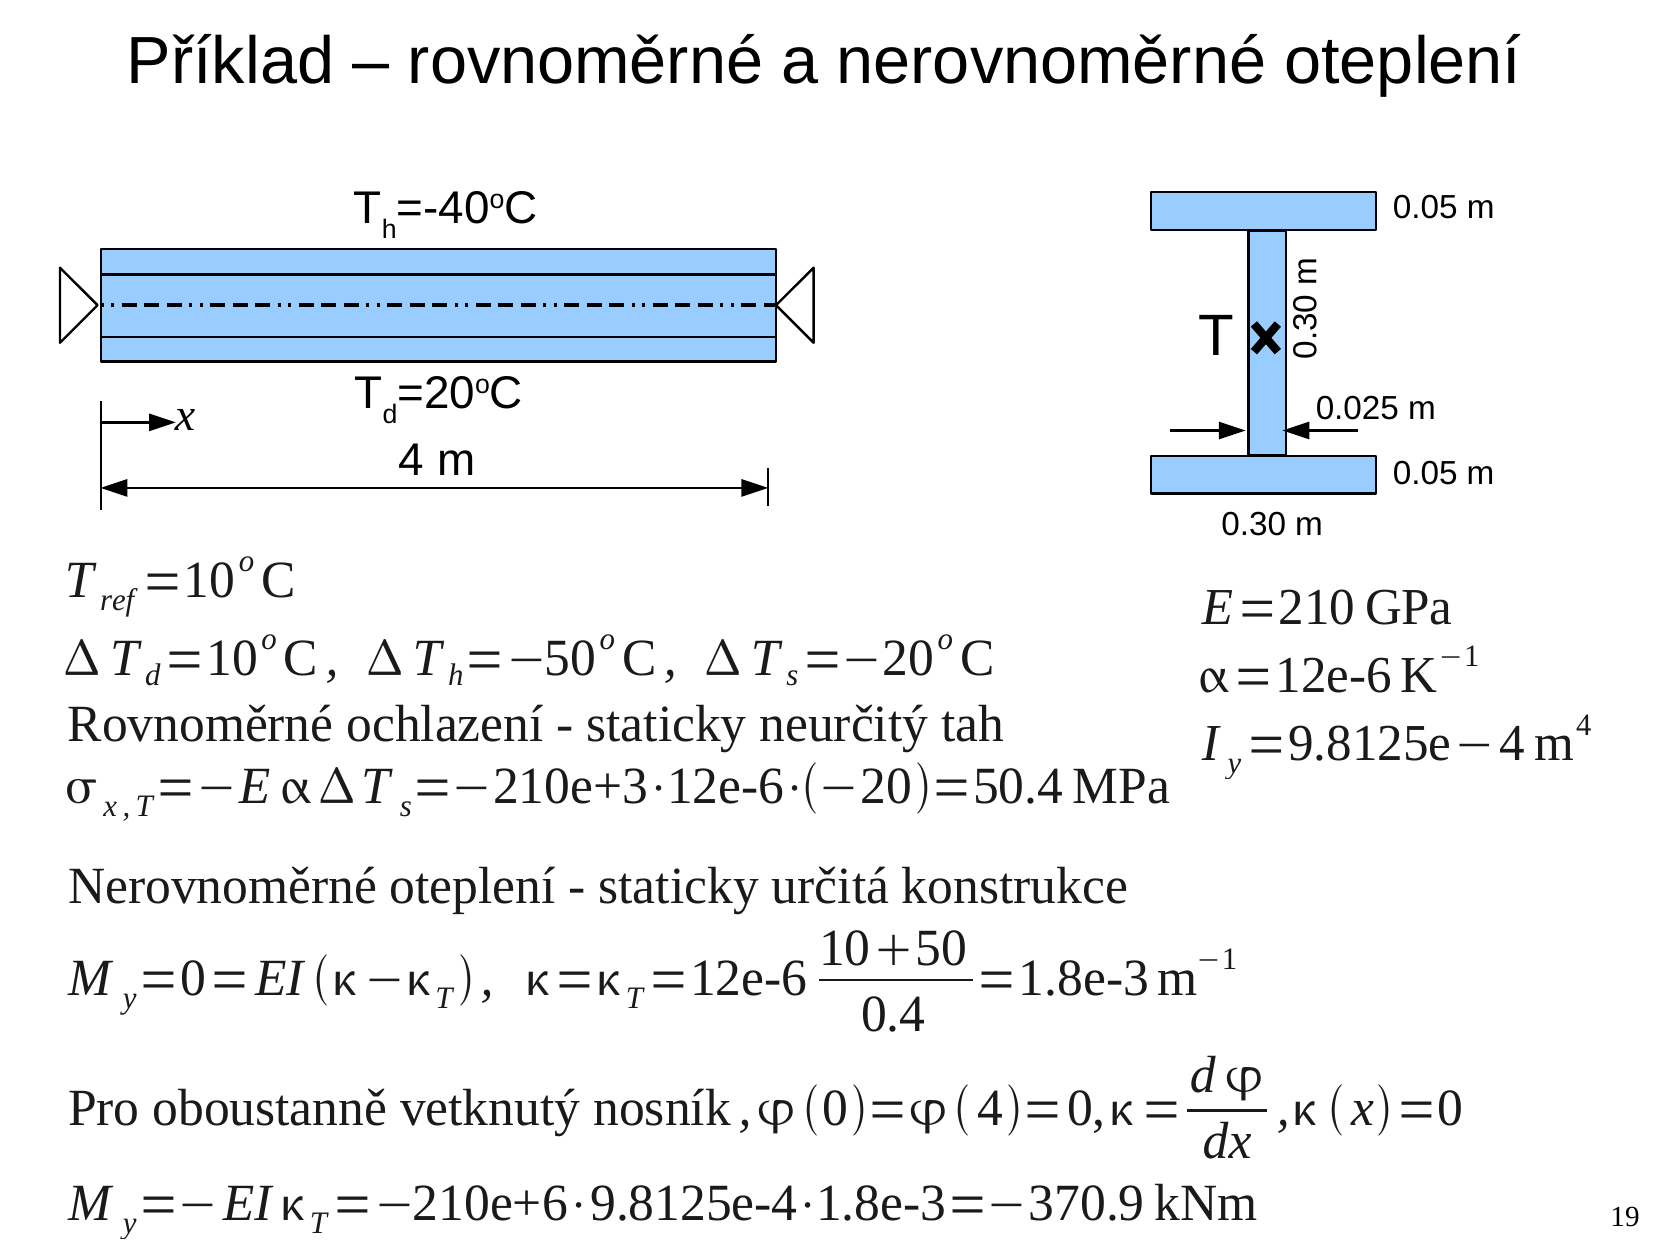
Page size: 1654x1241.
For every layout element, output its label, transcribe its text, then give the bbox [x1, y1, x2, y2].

text_box [1150, 192, 1376, 494]
text_box Th=-40oC [339, 174, 553, 256]
chart [45, 857, 1250, 1043]
text_box 4 m [383, 441, 490, 499]
chart [45, 544, 1604, 822]
text_box [100, 248, 776, 273]
text_box 0.30 m [1206, 497, 1339, 555]
text_box x [160, 382, 210, 453]
text_box [1273, 332, 1278, 344]
text_box 0.025 m [1301, 381, 1461, 438]
chart [45, 1046, 1476, 1239]
text_box 0.05 m [1378, 181, 1519, 238]
text_box [100, 274, 776, 336]
text_box T [1183, 295, 1249, 383]
title Příklad – rovnoměrné a nerovnoměrné oteplení [37, 8, 1613, 113]
text_box 0.30 m [1278, 233, 1336, 375]
text_box [100, 337, 776, 362]
text_box 0.05 m [1378, 446, 1519, 503]
text_box Td=20oC [339, 359, 538, 441]
